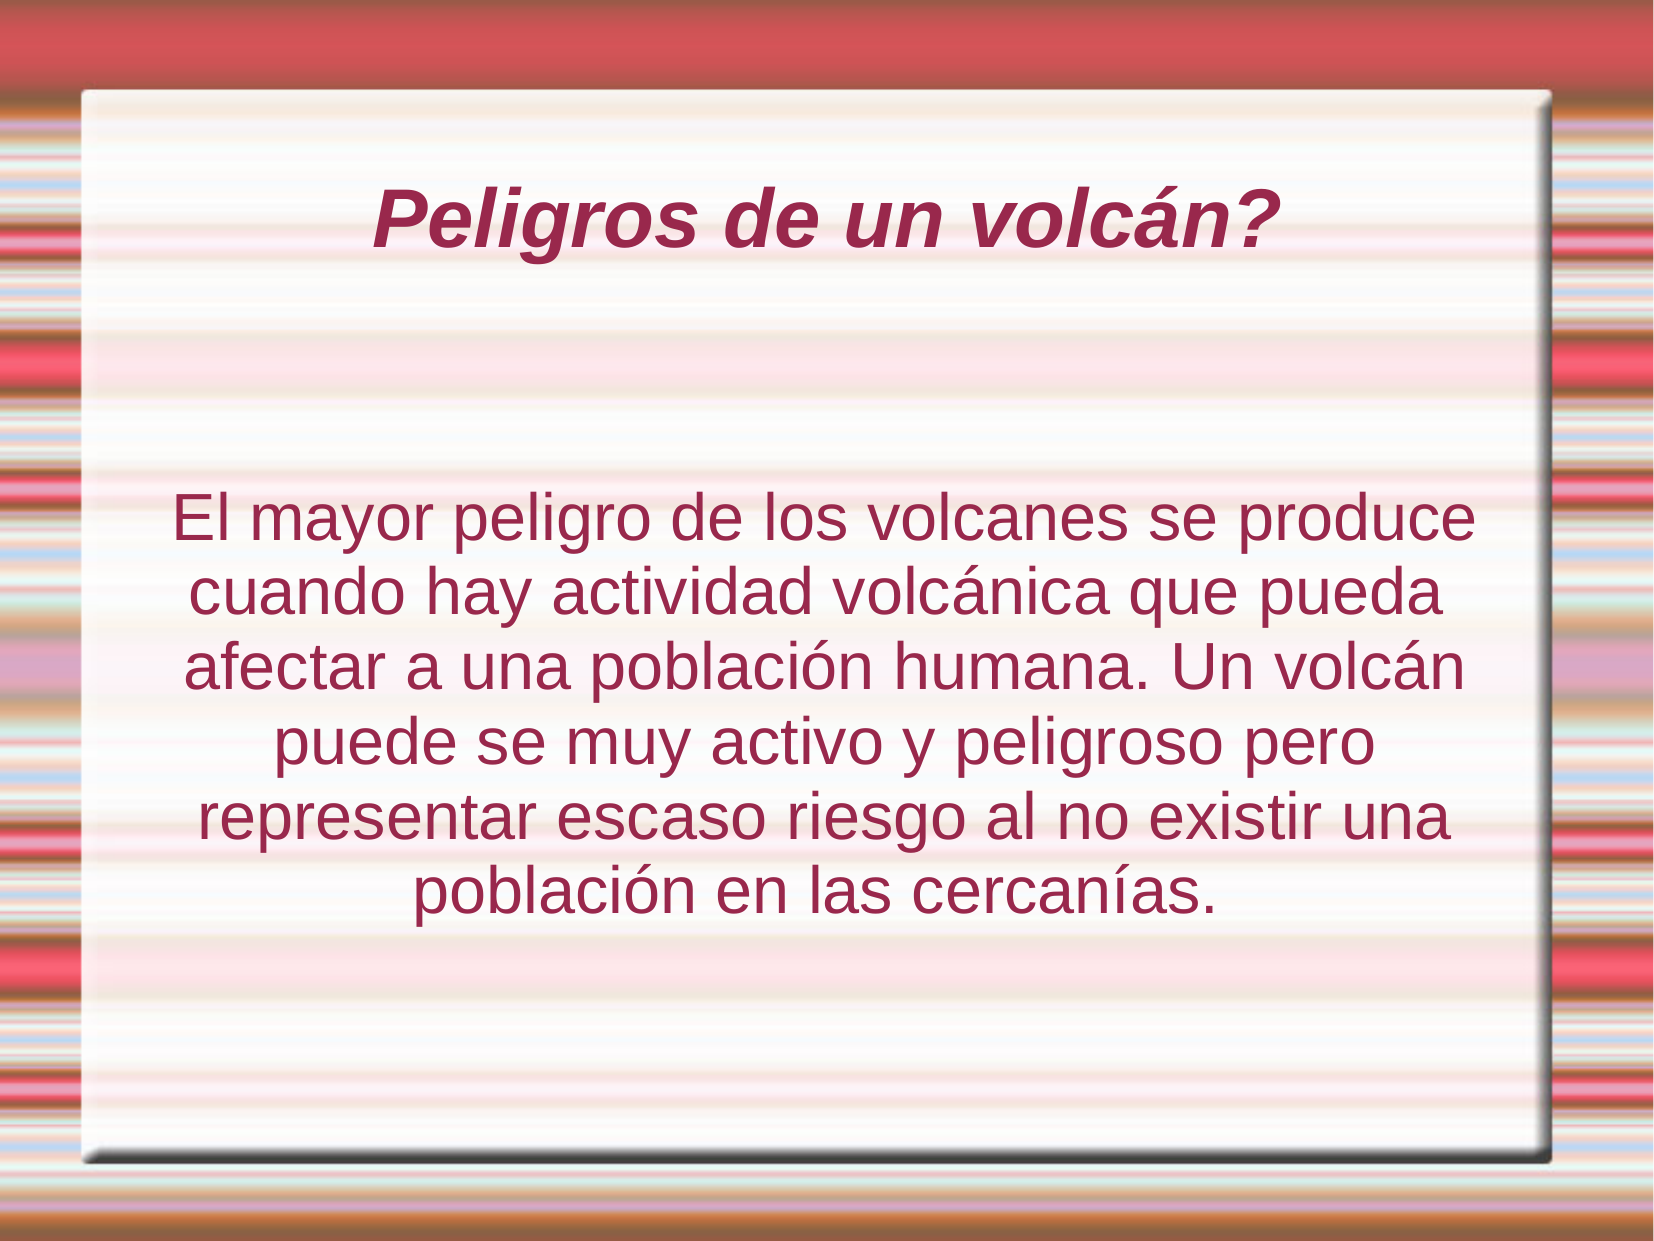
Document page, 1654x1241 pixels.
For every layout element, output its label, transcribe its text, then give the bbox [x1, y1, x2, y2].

title Peligros de un volcán? [121, 122, 1534, 315]
subtitle El mayor peligro de los volcanes se produce cuando hay actividad volcánica que pueda afectar a una población humana. Un volcán puede se muy activo y peligroso pero representar escaso riesgo al no existir una población en las cercanías. [134, 358, 1516, 1125]
picture [0, 0, 1654, 1241]
